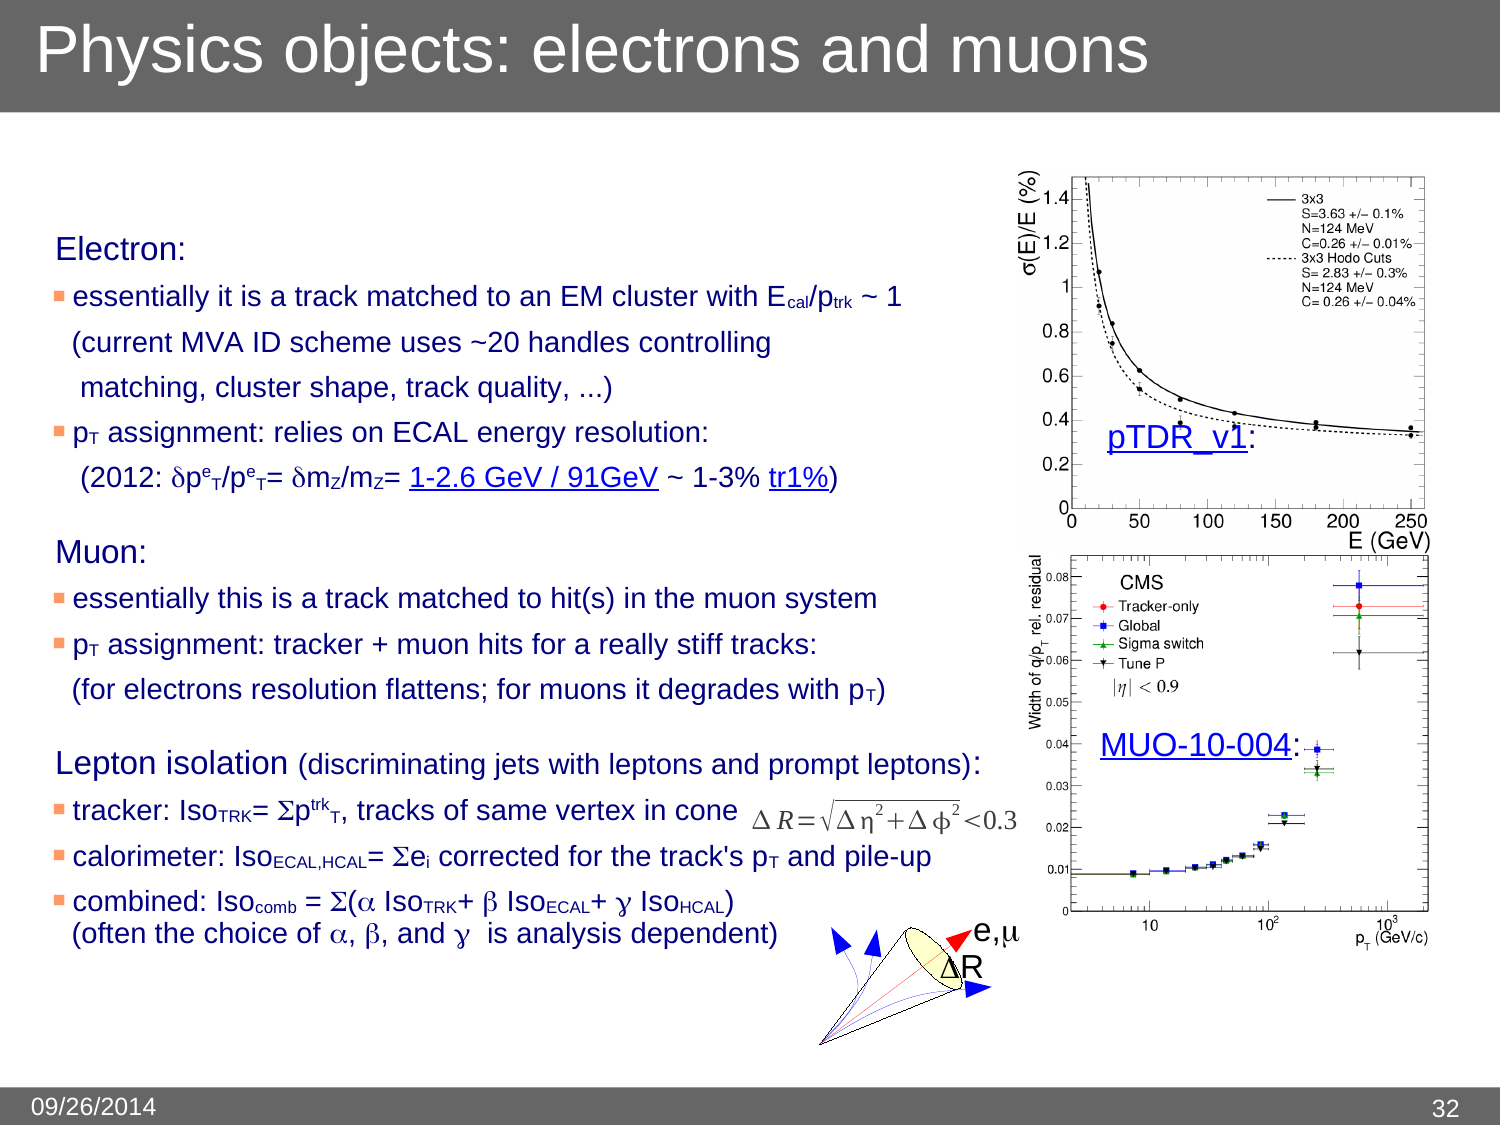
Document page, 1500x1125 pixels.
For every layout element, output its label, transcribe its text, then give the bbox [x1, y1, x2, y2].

text_box DR [939, 944, 998, 989]
text_box [905, 927, 939, 966]
text_box Electron: essentially it is a track matched to an EM cluster with Ecal/ptrk ~ 1 (current MVA ID scheme uses ~20 handles controlling matching, cluster shape, track quality, ...) pT assignment: relies on ECAL energy resolution: (2012: dpeT/peT= dmZ/mZ= 1-2.6 GeV / 91GeV ~ 1-3% tr1%) Muon: essentially this is a track matched to hit(s) in the muon system pT assignment: tracker + muon hits for a really stiff tracks: (for electrons resolution flattens; for muons it degrades with pT) Lepton isolation (discriminating jets with leptons and prompt leptons): tracker: IsoTRK= SptrkT, tracks of same vertex in cone calorimeter: IsoECAL,HCAL= Sei corrected for the track's pT and pile-up combined: Isocomb = S(a IsoTRK+ b IsoECAL+ g IsoHCAL) (often the choice of a, b, and g is analysis dependent) [55, 182, 1001, 999]
text_box e,m [973, 908, 1043, 953]
picture [1016, 167, 1432, 951]
text_box pTDR_v1: [1107, 418, 1295, 457]
chart [745, 798, 1024, 836]
text_box MUO-10-004: [1100, 725, 1313, 764]
title Physics objects: electrons and muons [35, 0, 1236, 113]
text_box [923, 956, 939, 982]
